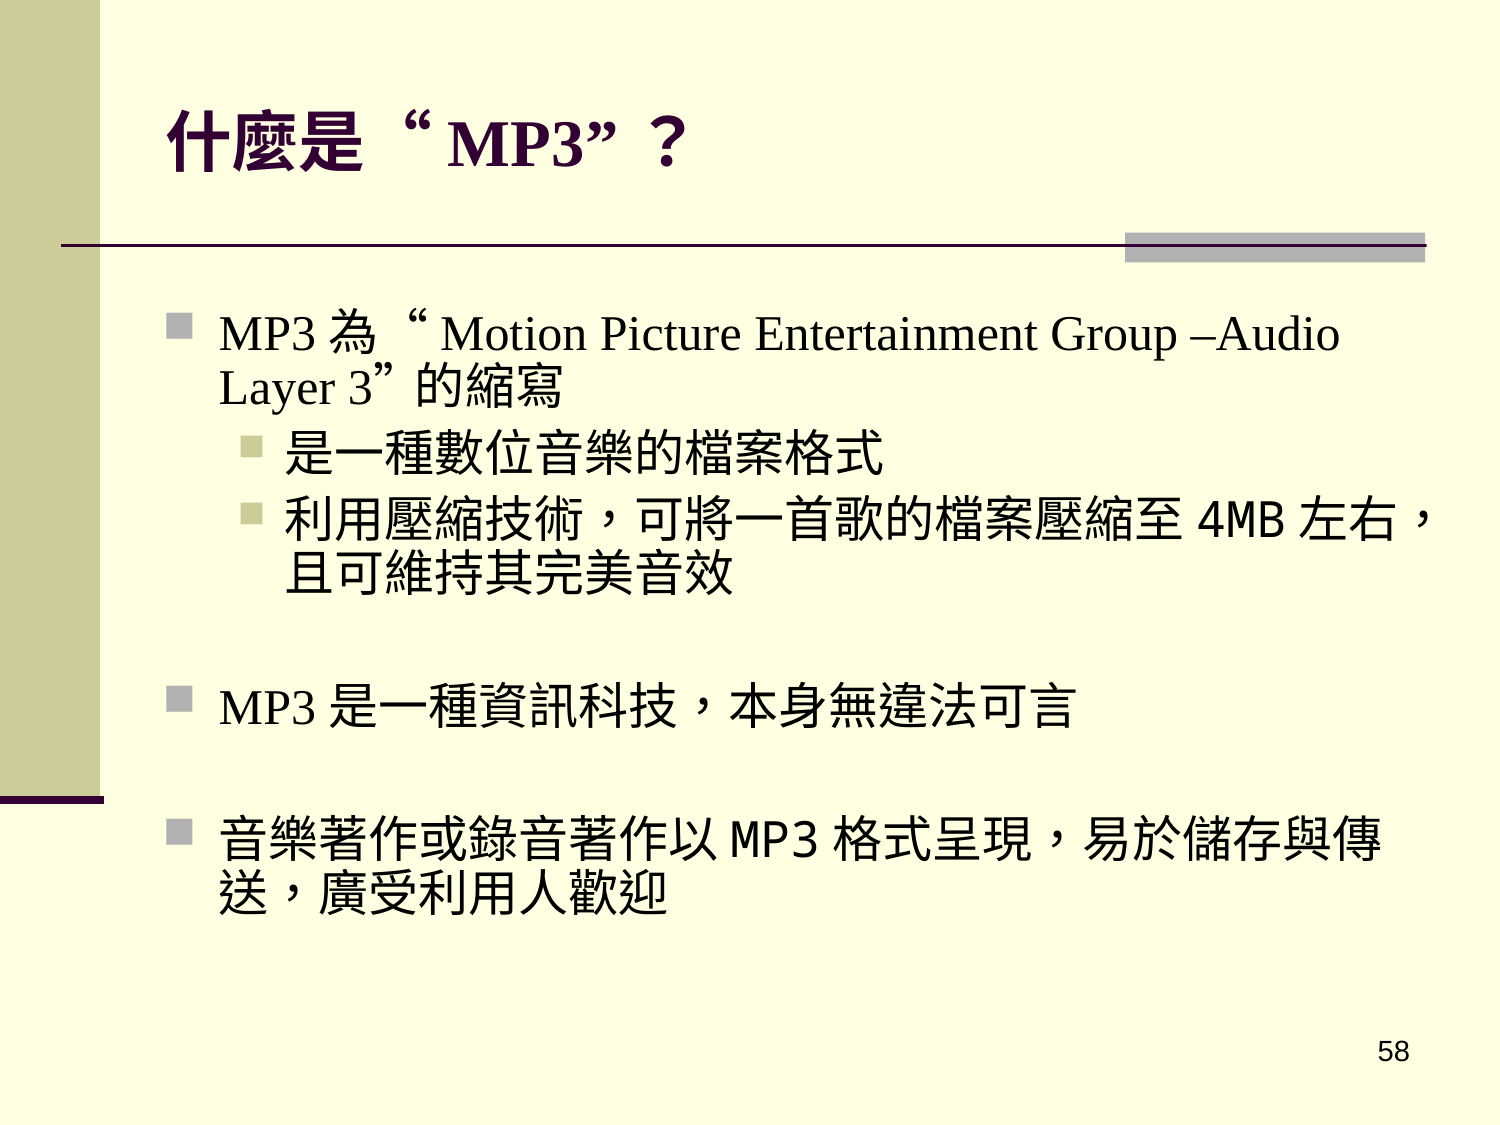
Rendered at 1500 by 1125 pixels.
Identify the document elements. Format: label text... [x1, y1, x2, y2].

title 什麼是“MP3”？ [150, 45, 1426, 234]
text_box <編號> [1074, 1024, 1426, 1103]
list MP3為“Motion Picture Entertainment Group –Audio Layer 3”的縮寫 是一種數位音樂的檔案格式 利用壓縮技術，可將一首歌的檔案壓縮至4MB左右，且可維持其完美音效 MP3是一種資訊科技，本身無違法可言 音樂著作或錄音著作以MP3格式呈現，易於儲存與傳送，廣受利用人歡迎 [147, 299, 1418, 977]
